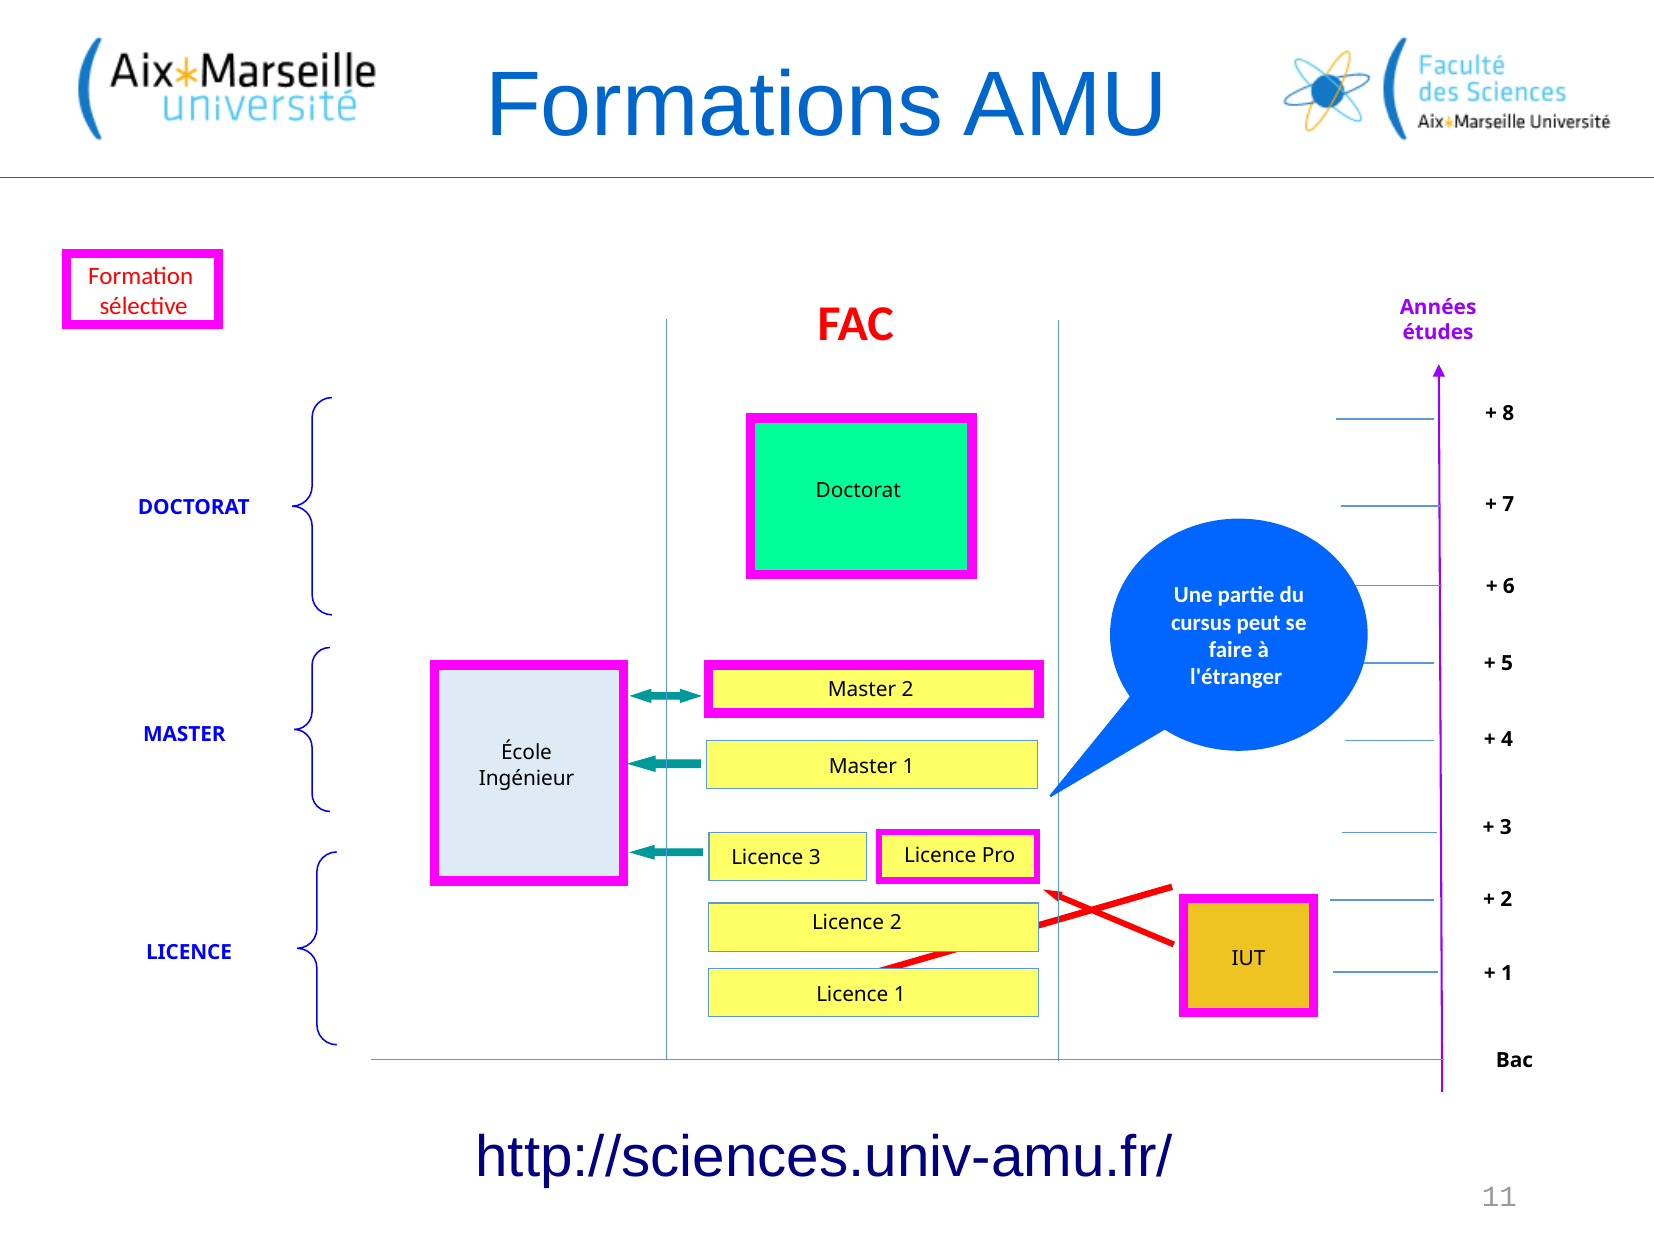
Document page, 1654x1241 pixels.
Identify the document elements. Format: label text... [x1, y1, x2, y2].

text_box [1183, 898, 1314, 1013]
picture [2, 29, 428, 160]
text_box + 8 [1484, 399, 1515, 425]
text_box + 1 [1484, 959, 1514, 985]
text_box [708, 664, 1039, 713]
text_box Licence 2 [812, 908, 902, 934]
text_box [1059, 884, 1175, 947]
text_box [667, 689, 701, 703]
text_box École Ingénieur [478, 739, 575, 790]
text_box Licence 1 [816, 980, 906, 1006]
text_box MASTER [143, 720, 226, 746]
text_box DOCTORAT [137, 493, 250, 519]
text_box Années études [1399, 293, 1482, 344]
text_box Une partie du cursus peut se faire à l'étranger [1050, 519, 1367, 797]
text_box [750, 417, 973, 575]
text_box [630, 845, 666, 860]
text_box + 6 [1485, 572, 1516, 598]
text_box [1044, 890, 1058, 901]
text_box + 2 [1483, 885, 1513, 911]
text_box + 5 [1484, 649, 1514, 675]
text_box + 4 [1484, 725, 1514, 751]
text_box LICENCE [146, 938, 233, 964]
text_box [667, 848, 703, 856]
text_box Licence 3 [731, 843, 821, 869]
text_box IUT [1231, 944, 1266, 970]
text_box [879, 832, 1038, 881]
text_box Formation sélective [73, 252, 215, 327]
title Formations AMU [29, 29, 1625, 178]
text_box Licence Pro [904, 841, 1016, 867]
text_box Bac [1495, 1046, 1534, 1072]
text_box [628, 756, 666, 772]
text_box [631, 689, 666, 703]
text_box [667, 759, 701, 768]
text_box Master 2 [827, 675, 914, 701]
text_box [708, 903, 1058, 1017]
text_box + 3 [1482, 813, 1512, 839]
picture [1249, 29, 1614, 160]
text_box FAC [802, 283, 909, 359]
text_box [709, 832, 867, 881]
text_box Doctorat [815, 476, 902, 502]
text_box [706, 740, 1038, 789]
text_box [434, 664, 624, 881]
text_box + 7 [1484, 490, 1515, 516]
text_box Master 1 [828, 752, 915, 778]
text_box http://sciences.univ-amu.fr/ [460, 1116, 1193, 1223]
